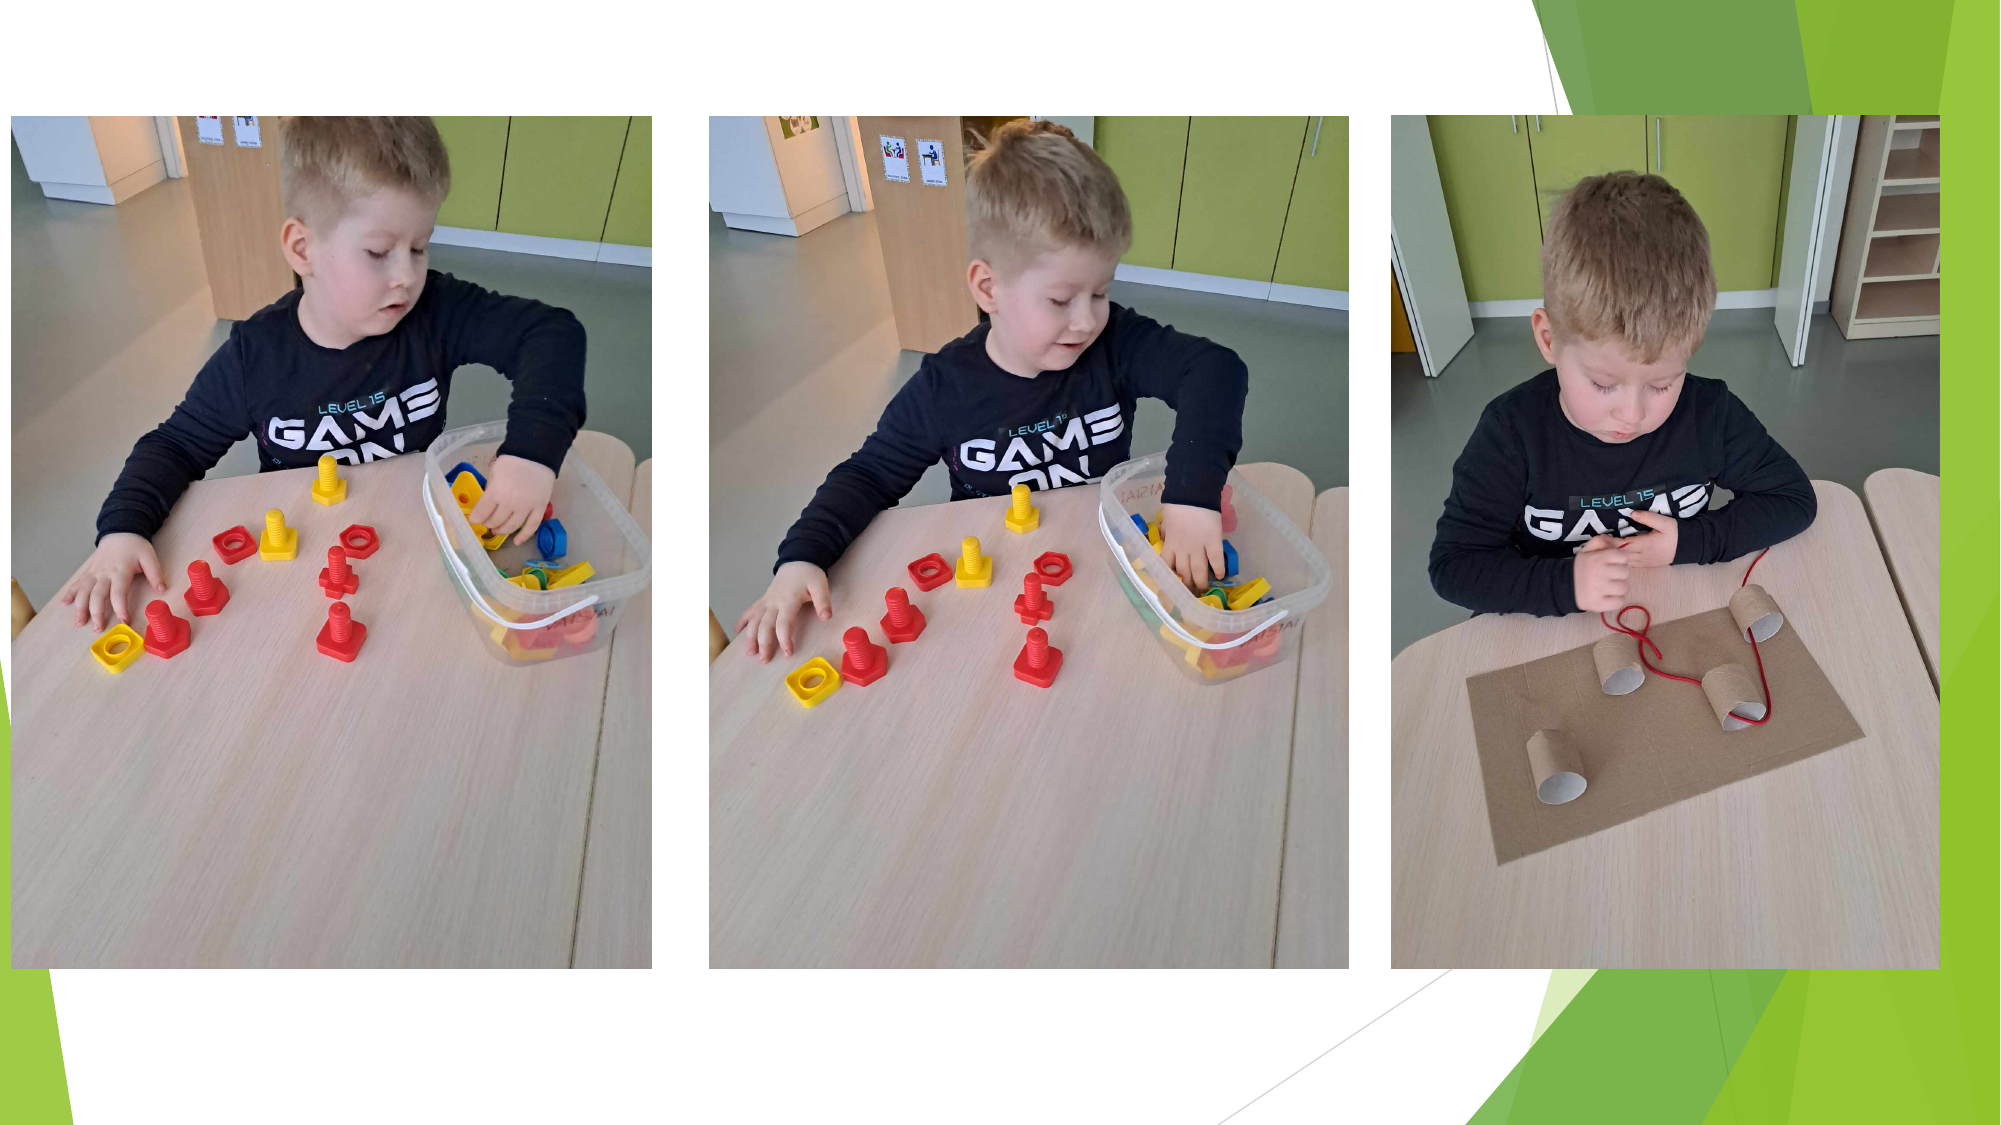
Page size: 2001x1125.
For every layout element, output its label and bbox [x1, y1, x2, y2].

picture [11, 116, 652, 969]
picture [1391, 116, 1940, 969]
picture [709, 116, 1349, 969]
